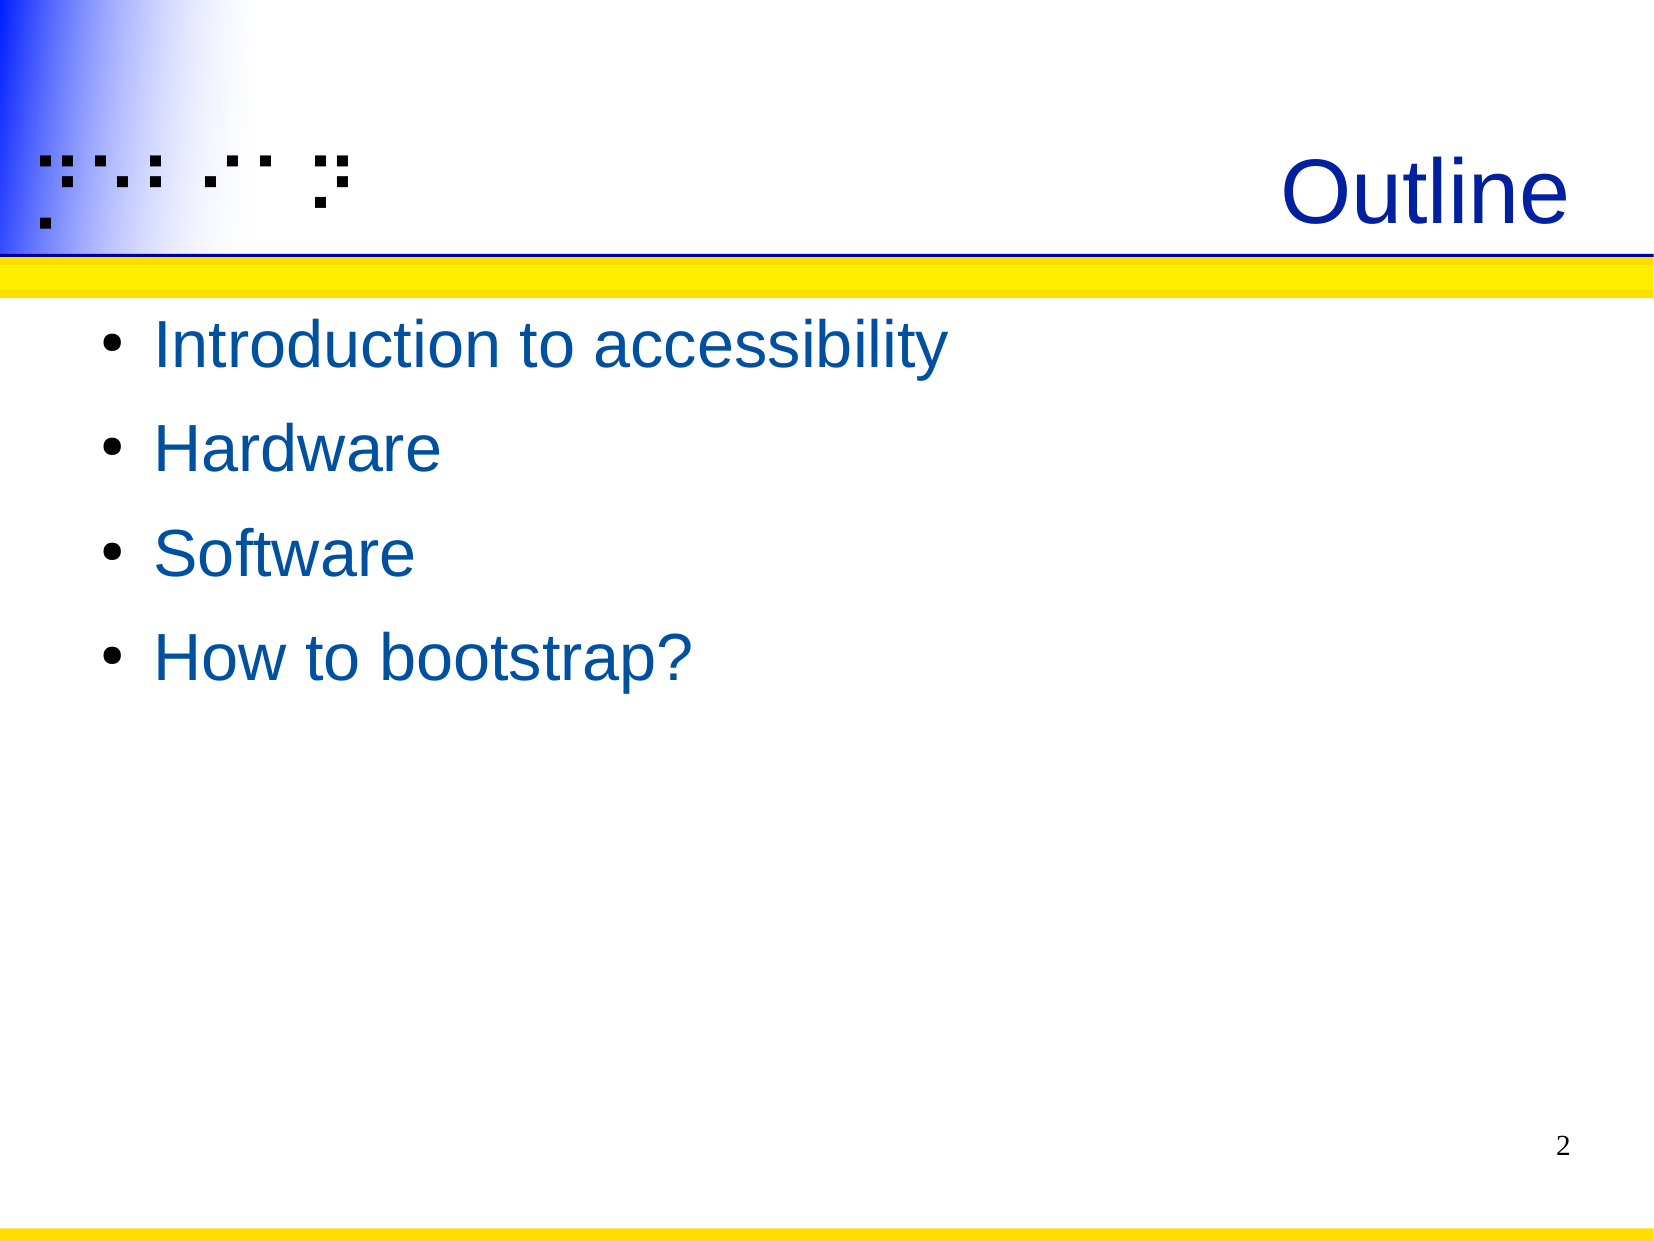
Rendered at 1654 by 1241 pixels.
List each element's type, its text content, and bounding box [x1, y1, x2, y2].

list Introduction to accessibility Hardware Software How to bootstrap? [82, 307, 1571, 1111]
title Outline [372, 126, 1571, 257]
